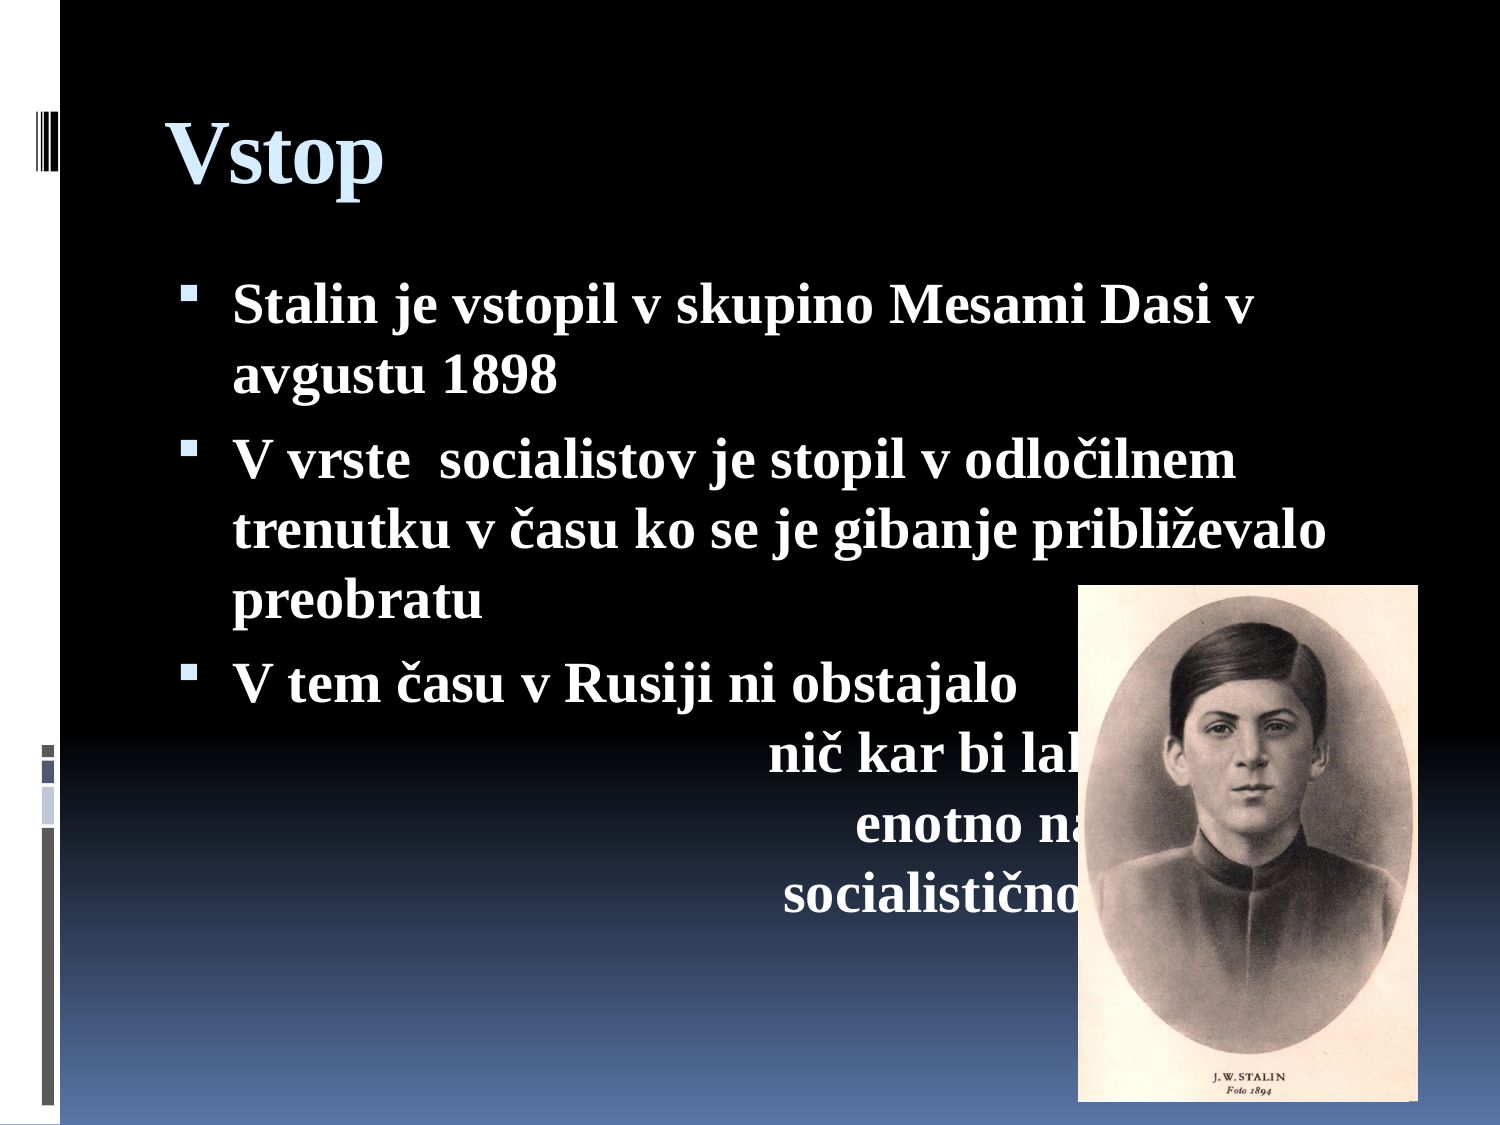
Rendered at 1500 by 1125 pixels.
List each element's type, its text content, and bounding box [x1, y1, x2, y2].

picture [1078, 585, 1418, 1102]
title Vstop [150, 84, 1425, 235]
list Stalin je vstopil v skupino Mesami Dasi v avgustu 1898 V vrste socialistov je stopil v odločilnem trenutku v času ko se je gibanje približevalo preobratu V tem času v Rusiji ni obstajalo nič kar bi lahko imeli za enotno nacionalno socialistično stranko [150, 257, 1425, 1043]
